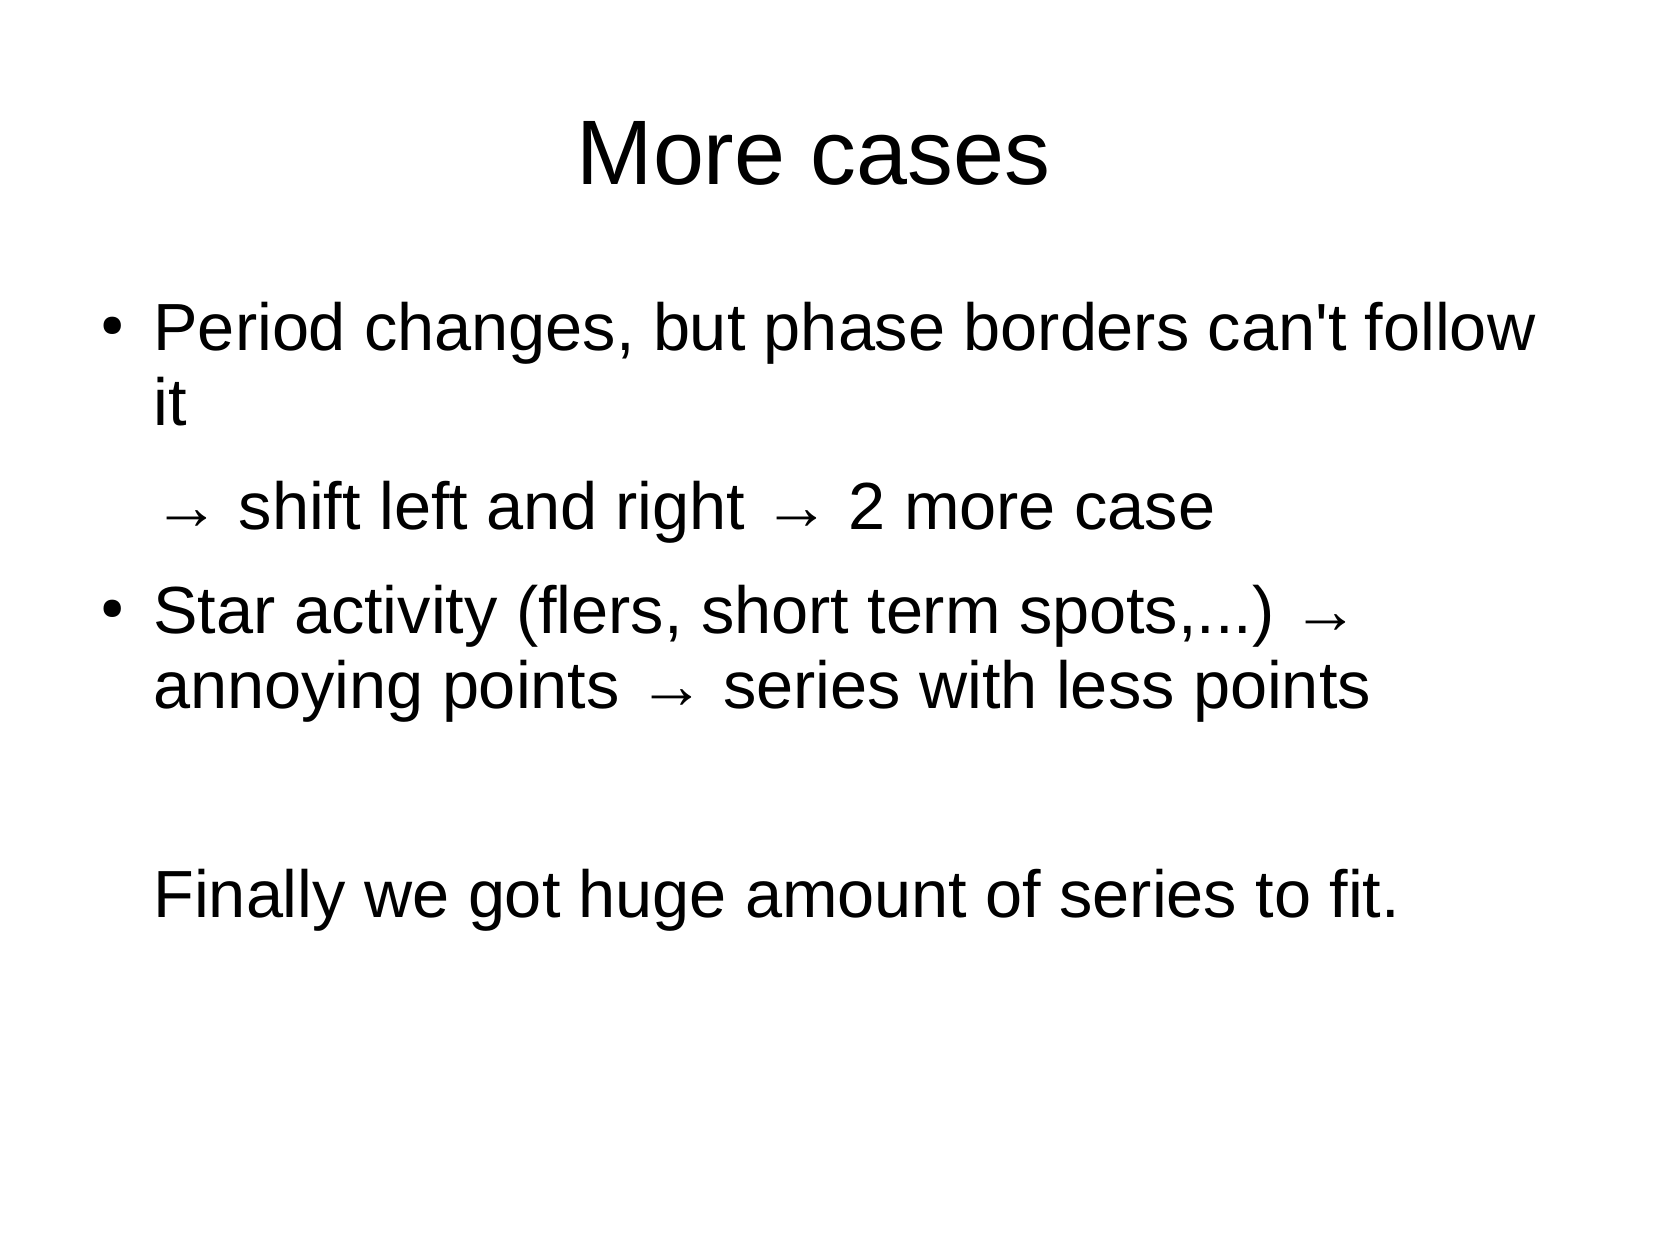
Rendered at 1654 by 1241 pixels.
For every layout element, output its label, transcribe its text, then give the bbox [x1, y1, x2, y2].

title More cases [82, 49, 1571, 257]
list Period changes, but phase borders can't follow it → shift left and right → 2 more case Star activity (flers, short term spots,...) → annoying points → series with less points Finally we got huge amount of series to fit. [82, 290, 1538, 1010]
